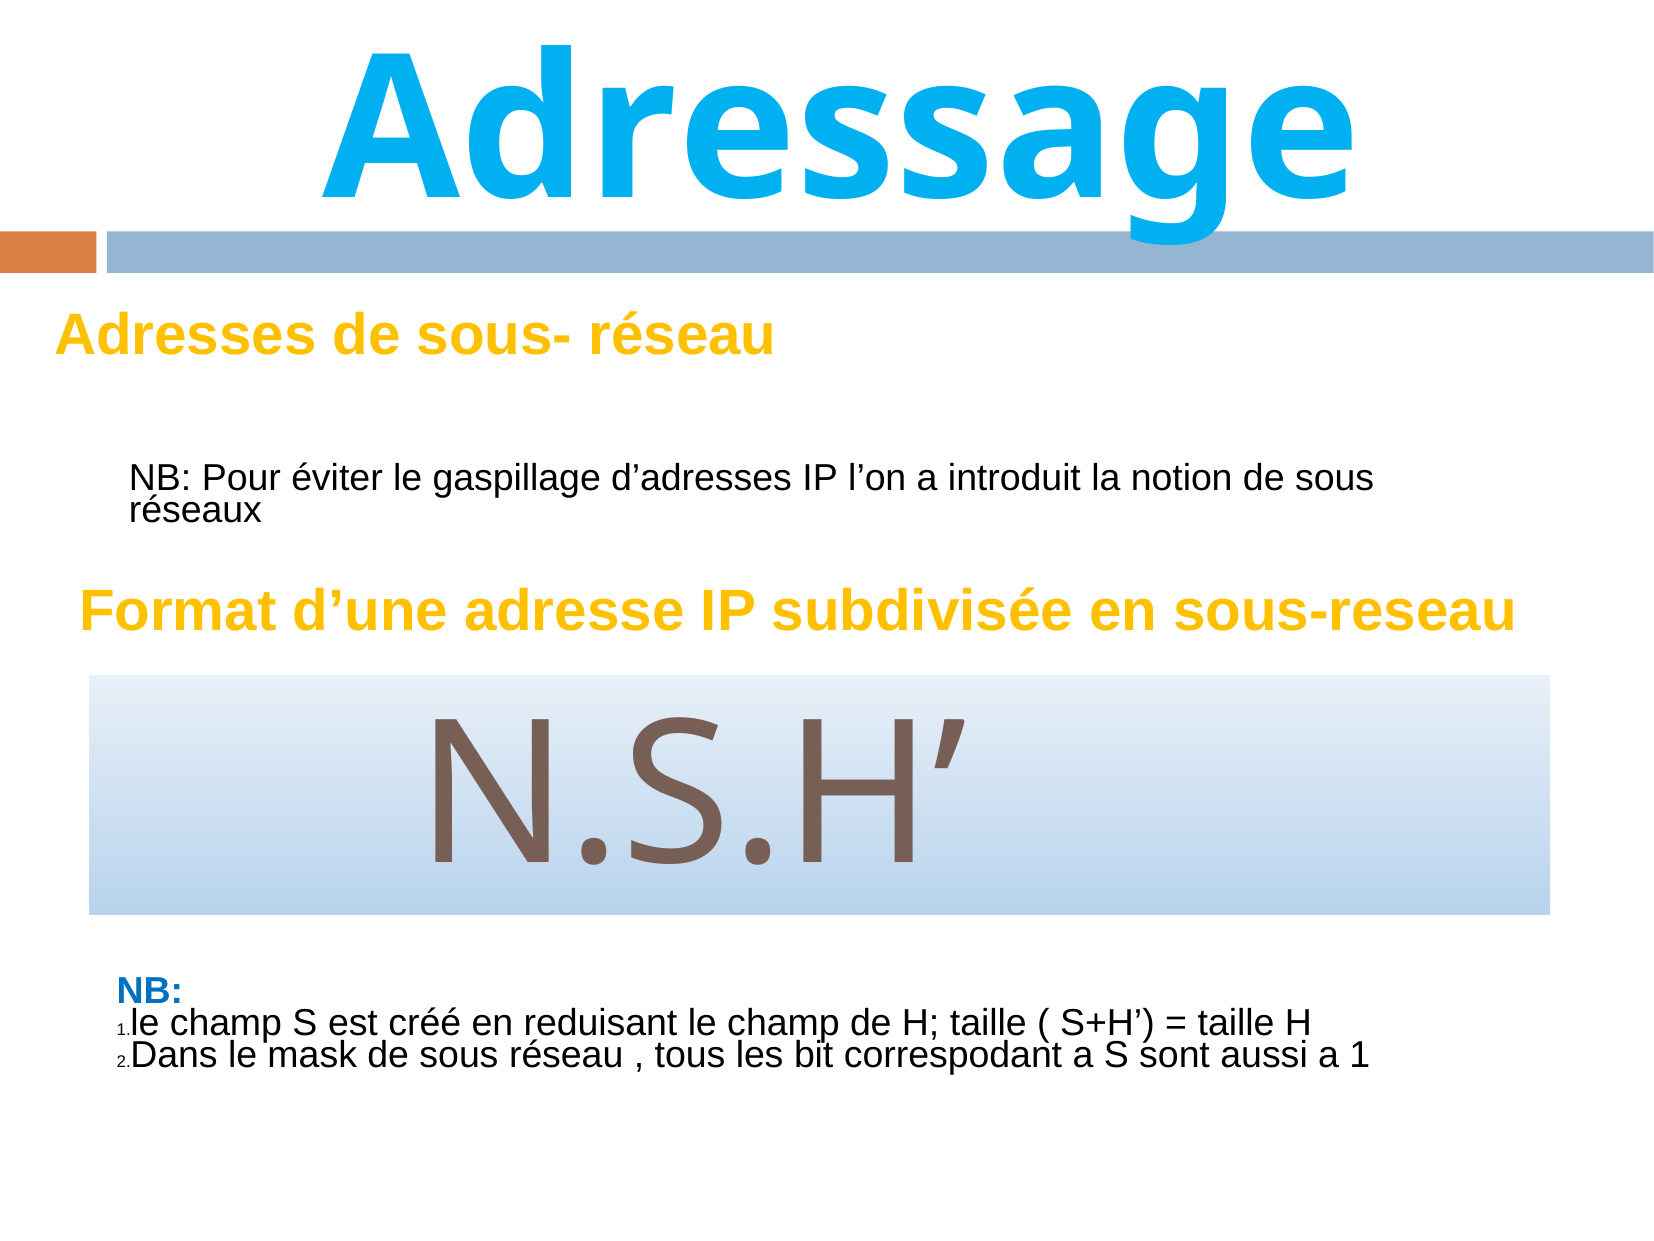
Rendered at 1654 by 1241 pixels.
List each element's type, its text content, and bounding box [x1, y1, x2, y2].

text_box Adressage [123, 41, 1530, 249]
text_box Adresses de sous- réseau [39, 307, 877, 373]
text_box NB: le champ S est créé en reduisant le champ de H; taille ( S+H’) = taille H Dans le mask de sous réseau , tous les bit correspodant a S sont aussi a 1 [101, 970, 1527, 1082]
text_box Format d’une adresse IP subdivisée en sous-reseau [64, 582, 1565, 648]
text_box NB: Pour éviter le gaspillage d’adresses IP l’on a introduit la notion de sous réseaux [114, 457, 1502, 569]
title N.S.H’ [89, 675, 1551, 915]
